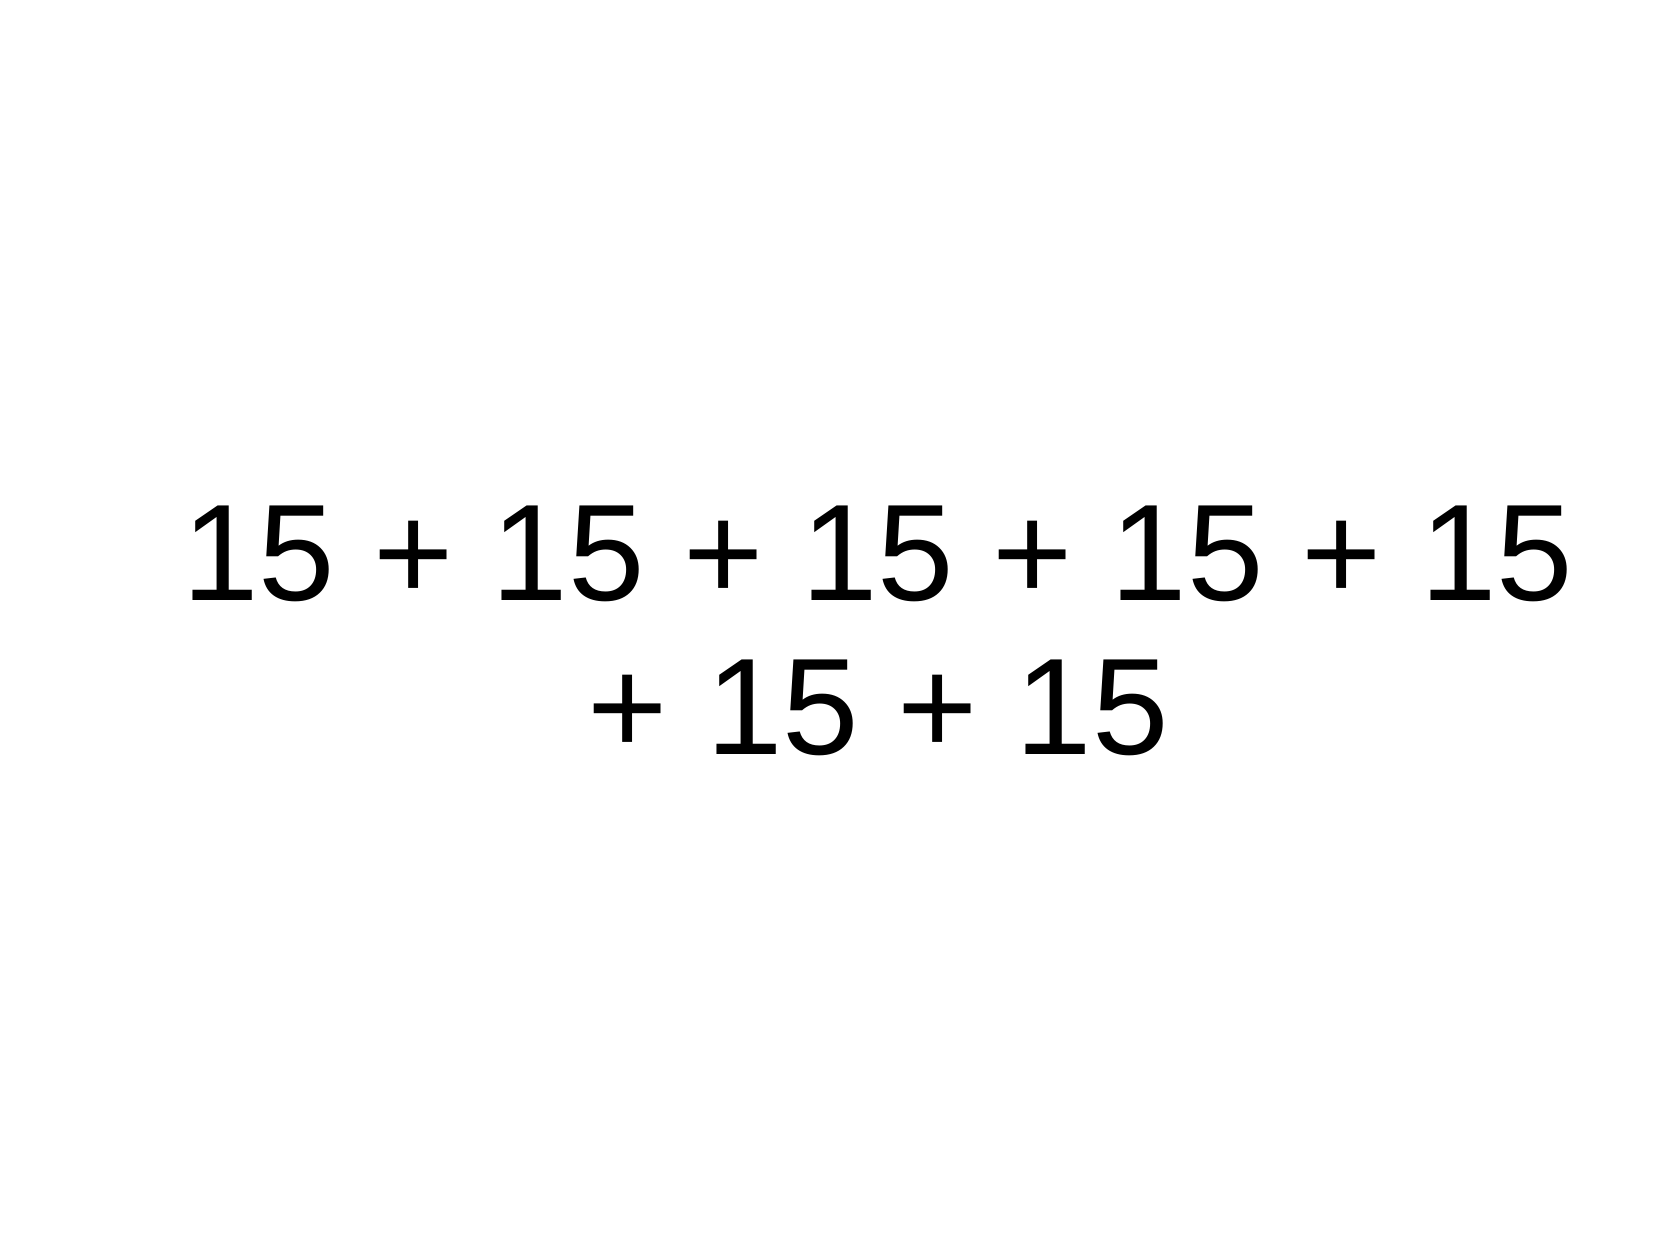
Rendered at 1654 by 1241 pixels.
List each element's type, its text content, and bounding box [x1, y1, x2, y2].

text_box 15 + 15 + 15 + 15 + 15 + 15 + 15 [106, 468, 1654, 792]
